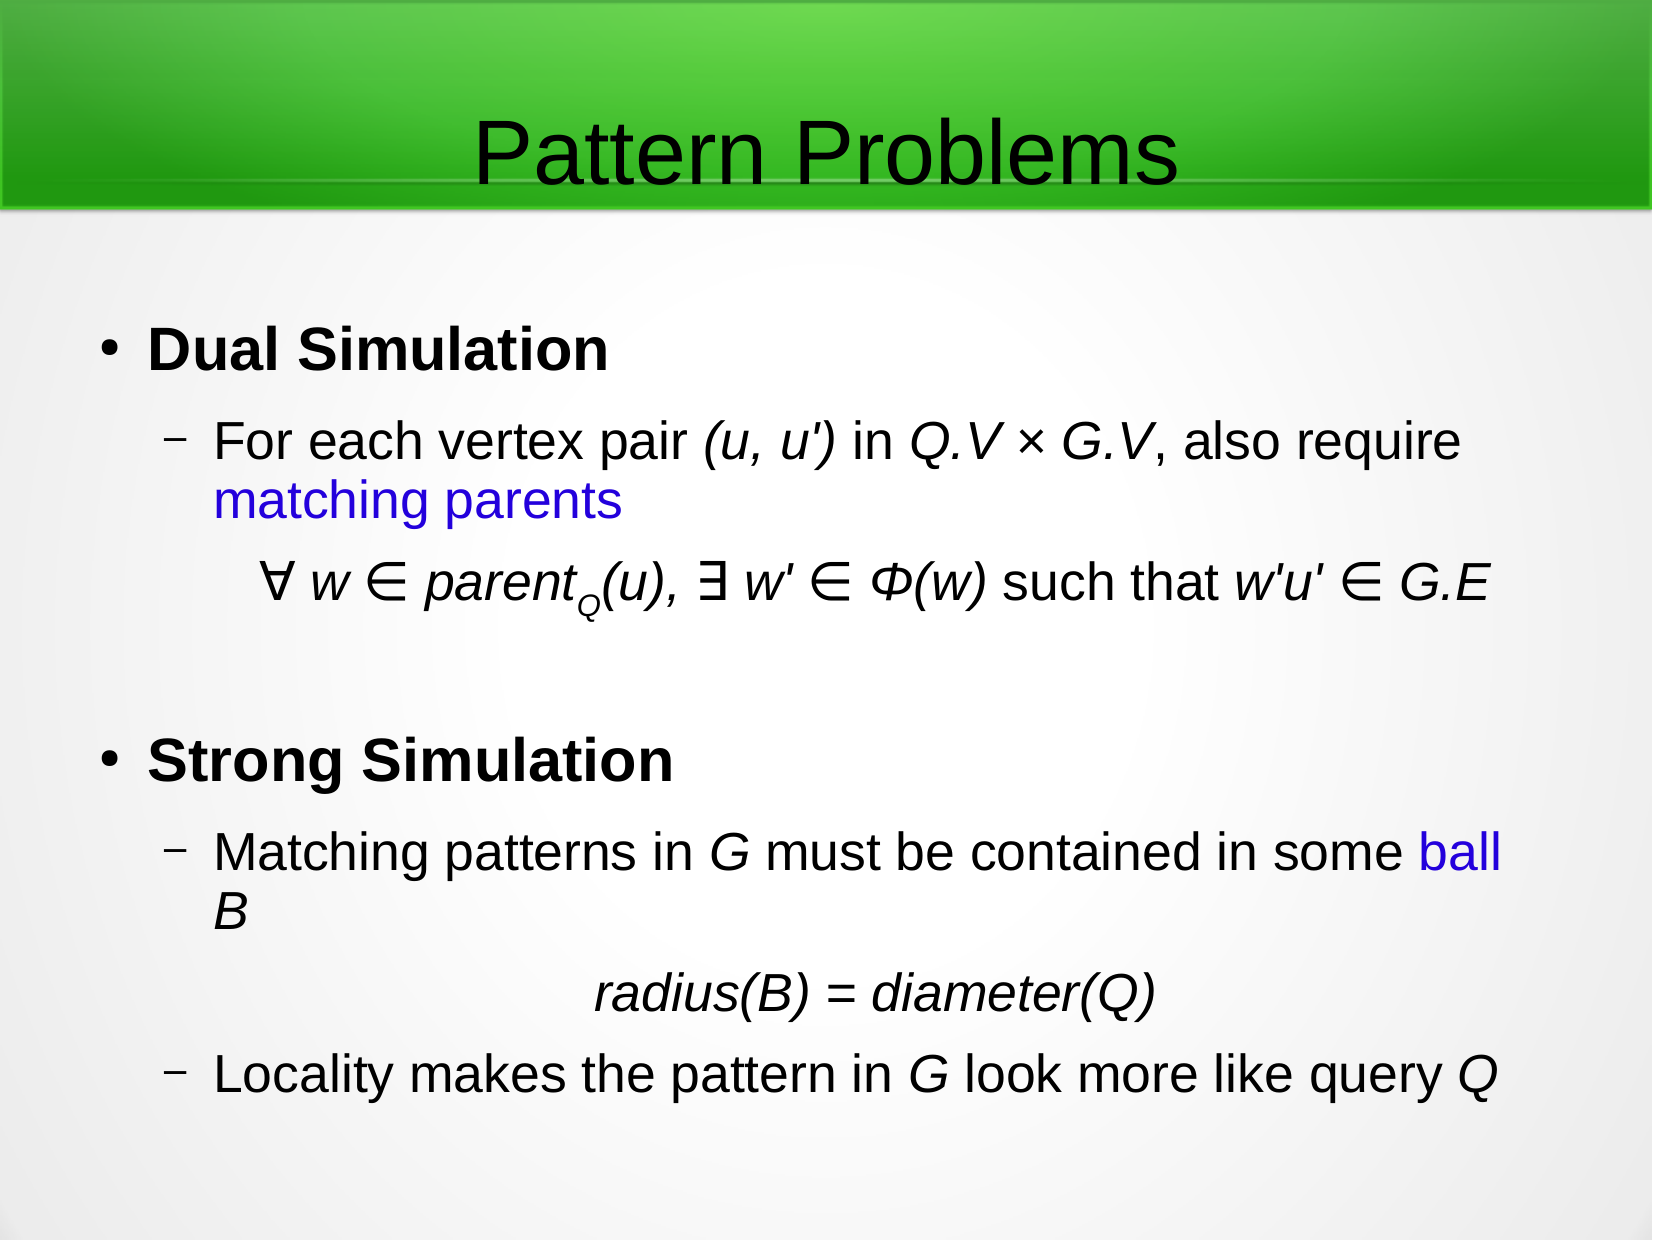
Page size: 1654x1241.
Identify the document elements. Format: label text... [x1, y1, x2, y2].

list Dual Simulation For each vertex pair (u, u') in Q.V × G.V, also require matching parents ∀ w ∈ parentQ(u), ∃ w' ∈ Φ(w) such that w'u' ∈ G.E Strong Simulation Matching patterns in G must be contained in some ball B radius(B) = diameter(Q) Locality makes the pattern in G look more like query Q [82, 315, 1538, 1111]
title Pattern Problems [82, 49, 1571, 257]
